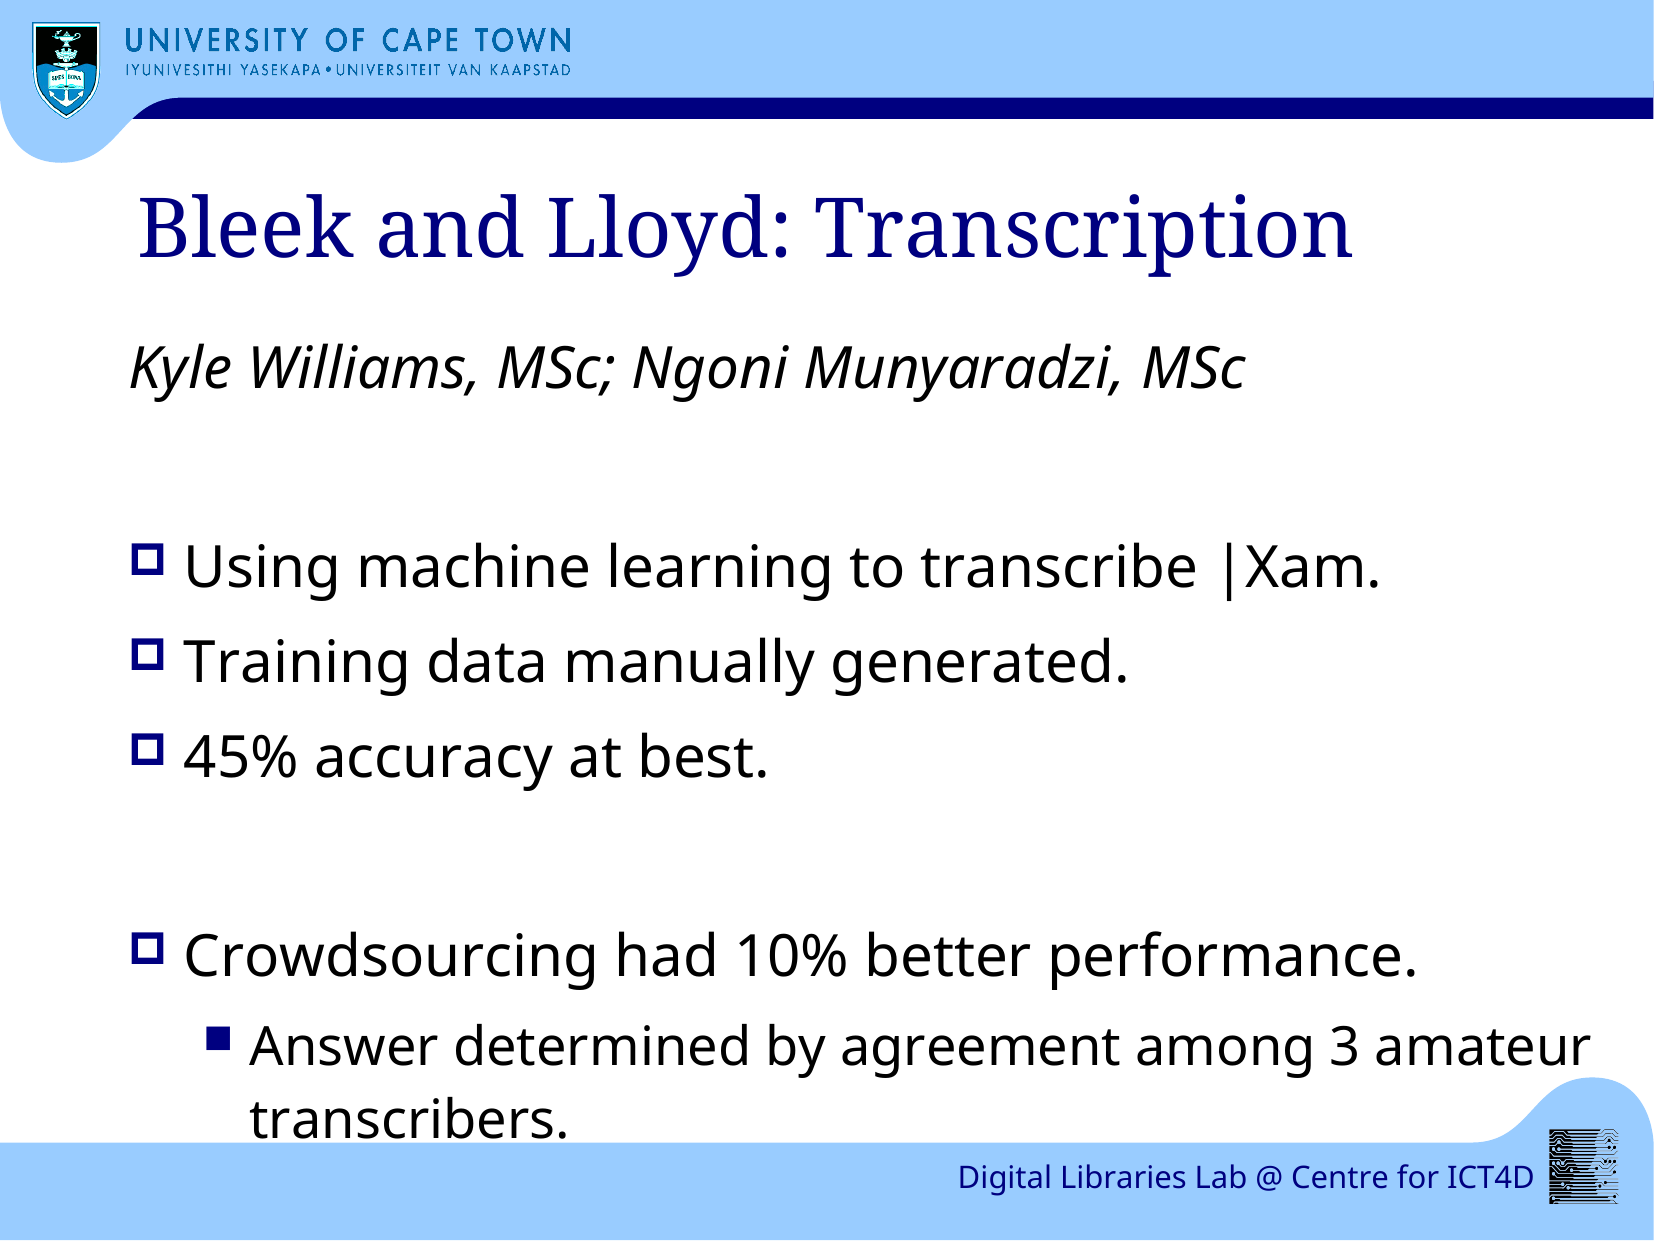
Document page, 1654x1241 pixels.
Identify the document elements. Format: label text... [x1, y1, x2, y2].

picture [1549, 1129, 1619, 1204]
title Bleek and Lloyd: Transcription [137, 155, 1598, 296]
picture [32, 22, 101, 120]
list Kyle Williams, MSc; Ngoni Munyaradzi, MSc Using machine learning to transcribe |Xam. Training data manually generated. 45% accuracy at best. Crowdsourcing had 10% better performance. Answer determined by agreement among 3 amateur transcribers. [128, 326, 1597, 1078]
picture [122, 25, 573, 78]
